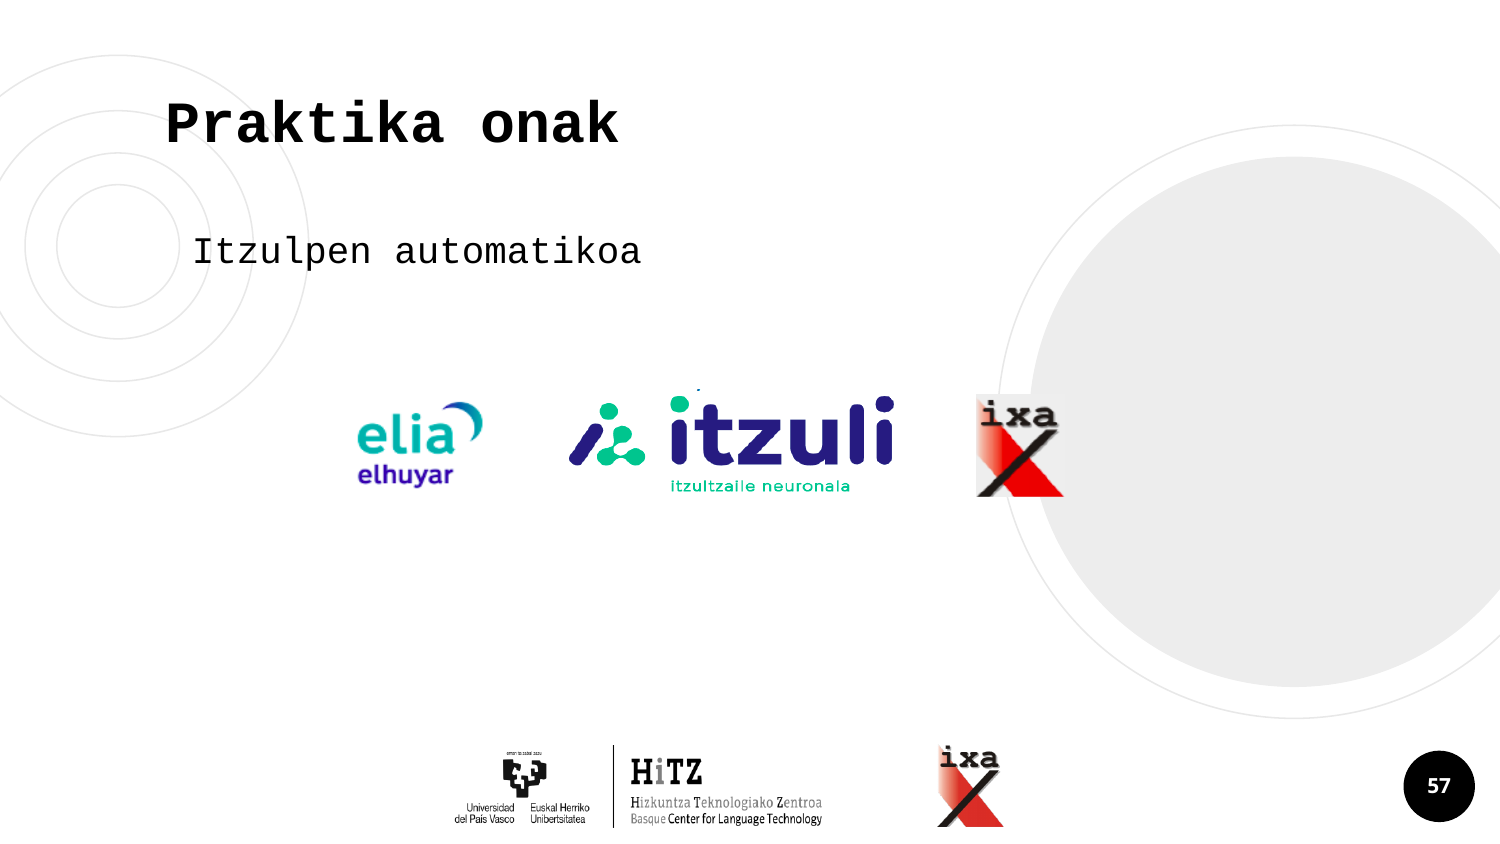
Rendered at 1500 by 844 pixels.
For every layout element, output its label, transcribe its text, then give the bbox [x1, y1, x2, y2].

text_box <zenbakia> [1403, 750, 1476, 823]
picture [976, 394, 1065, 497]
text_box Itzulpen automatikoa [177, 224, 1111, 325]
picture [569, 389, 896, 492]
title Praktika onak [165, 70, 1312, 183]
picture [450, 745, 827, 828]
picture [354, 391, 488, 492]
picture [937, 744, 1004, 827]
